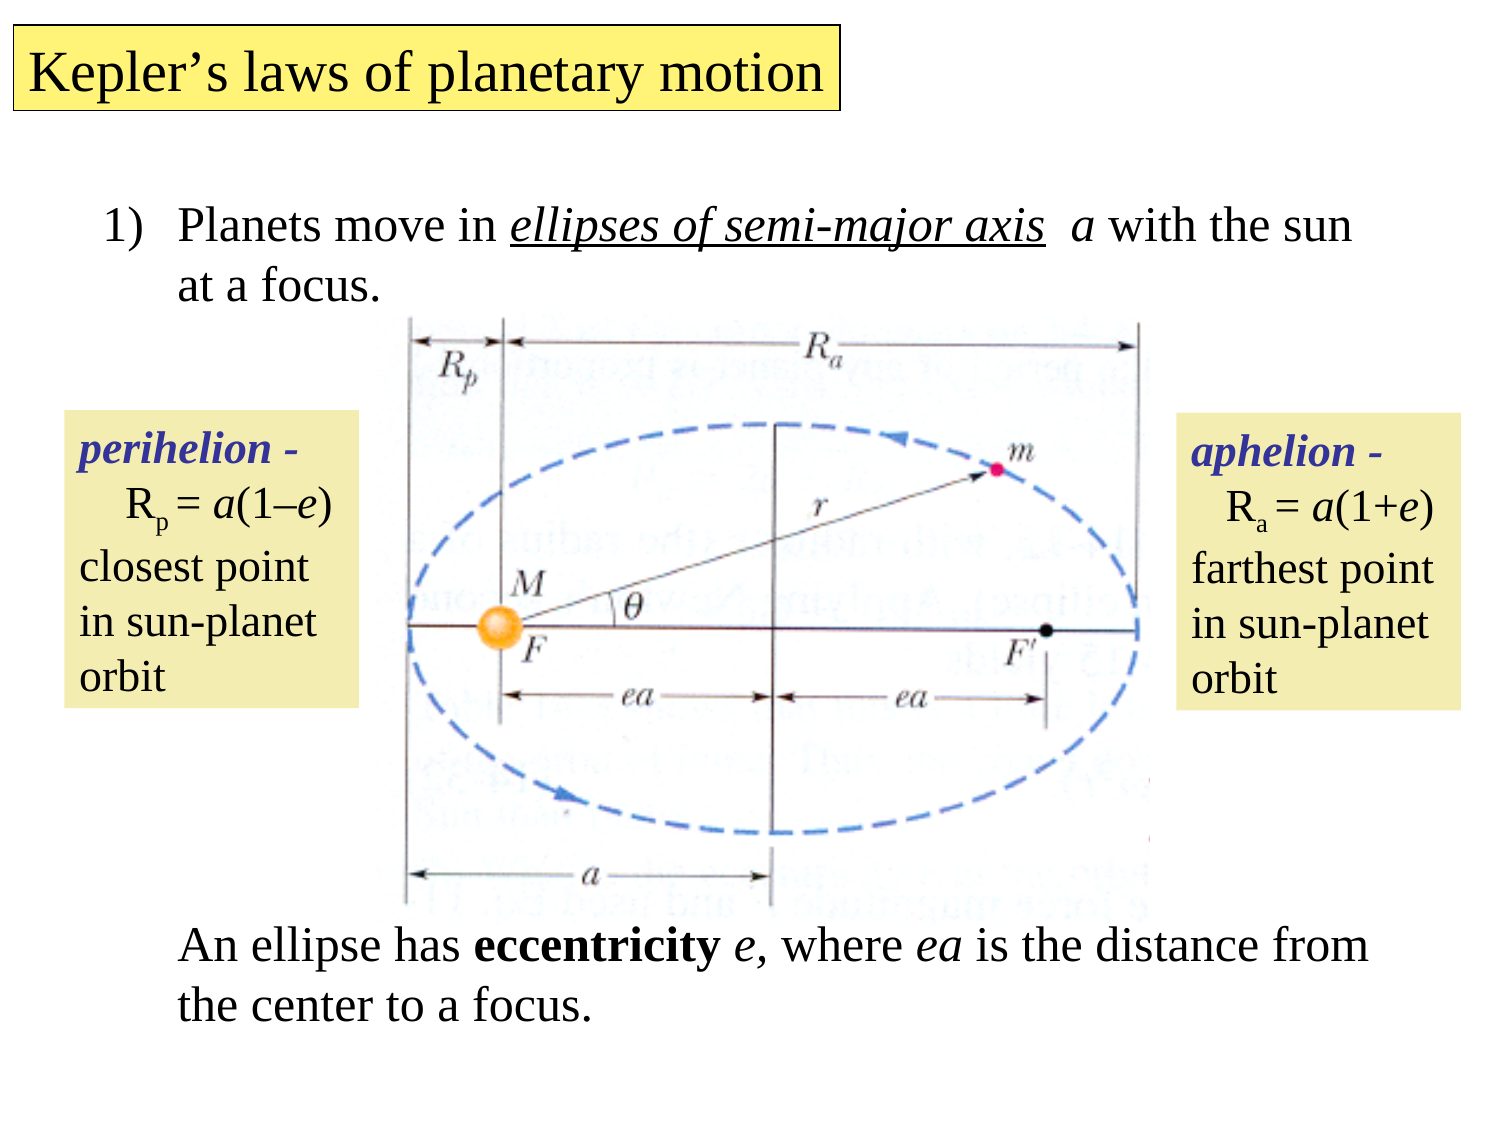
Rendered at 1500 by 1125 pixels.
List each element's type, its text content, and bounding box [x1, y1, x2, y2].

picture [375, 308, 1150, 925]
text_box Kepler’s laws of planetary motion [13, 24, 841, 111]
text_box 1) Planets move in ellipses of semi-major axis a with the sun at a focus. An ellipse has eccentricity e, where ea is the distance from the center to a focus. [87, 183, 1413, 1100]
text_box aphelion - Ra = a(1+e) farthest point in sun-planet orbit [1176, 412, 1461, 711]
text_box perihelion - Rp = a(1–e) closest point in sun-planet orbit [64, 410, 359, 709]
